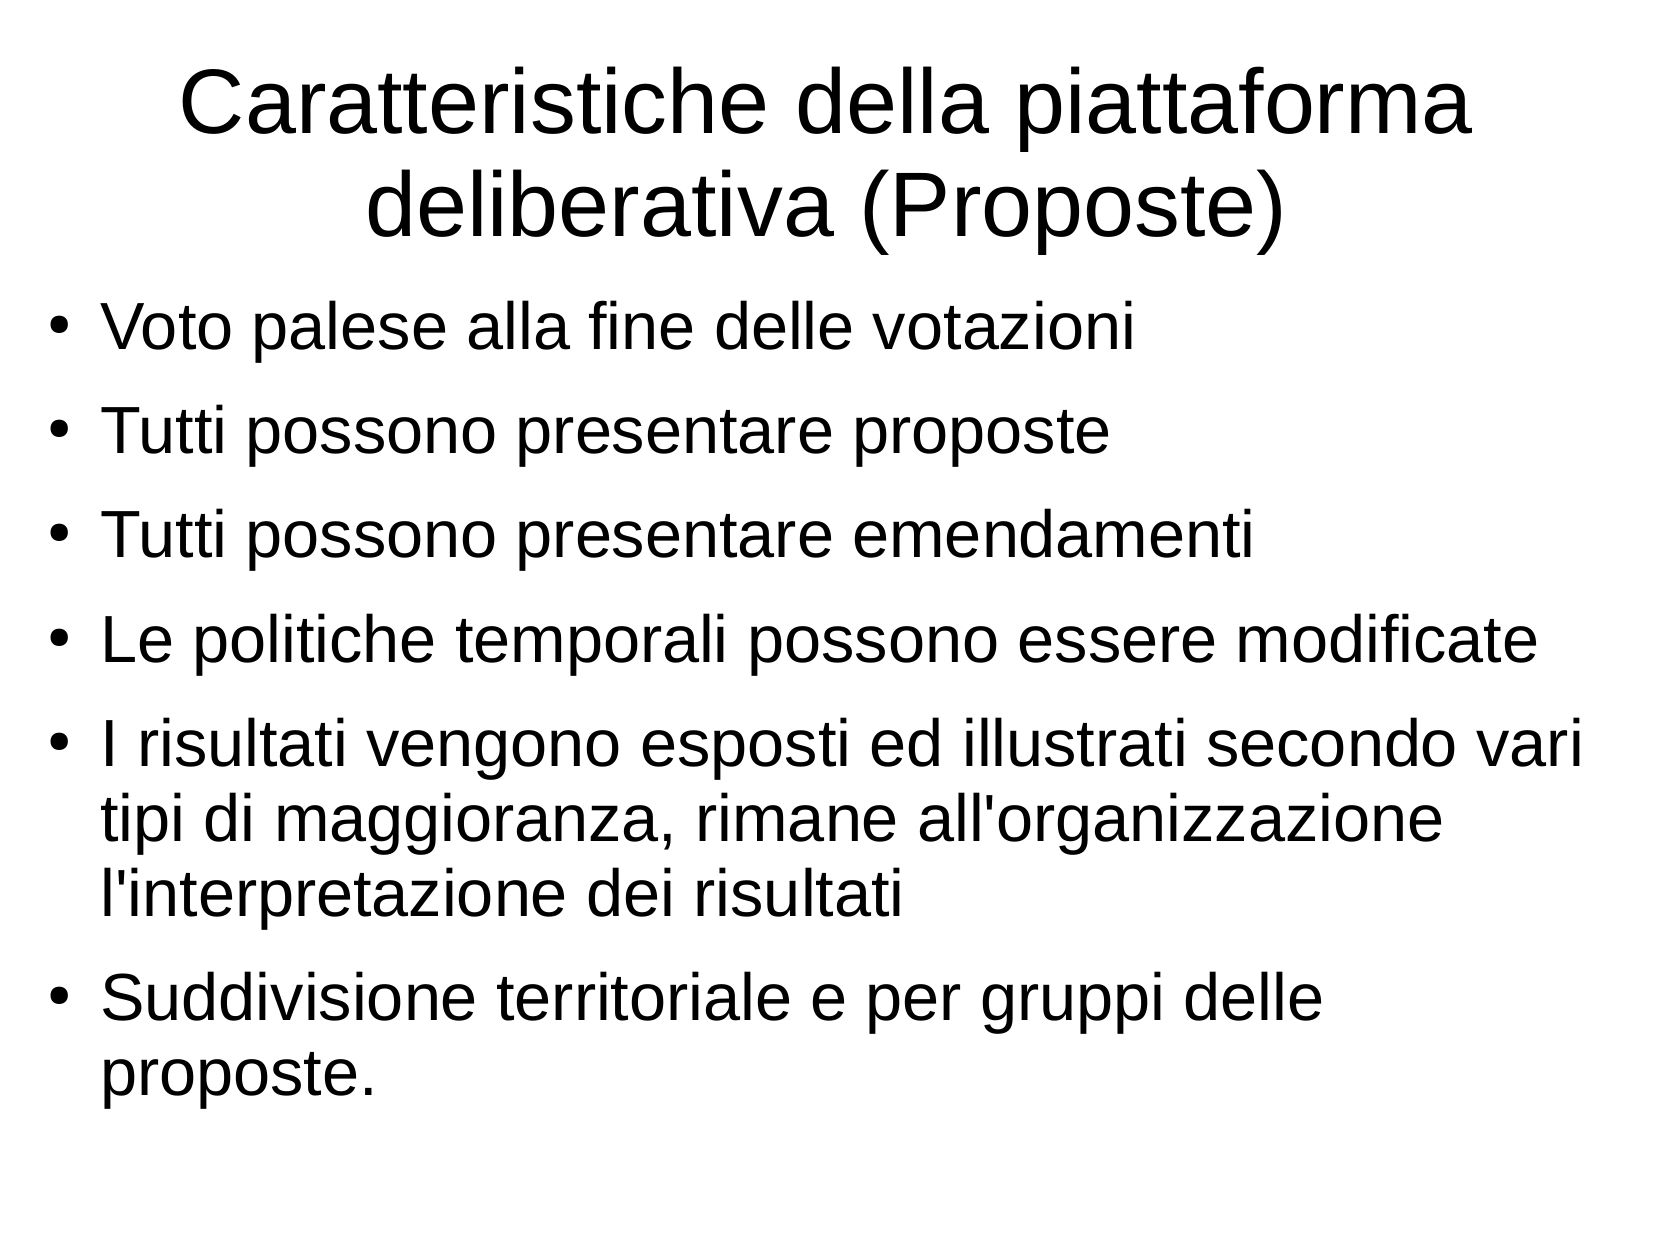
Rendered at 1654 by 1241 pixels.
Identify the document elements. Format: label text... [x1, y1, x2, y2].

title Caratteristiche della piattaforma deliberativa (Proposte) [82, 49, 1571, 257]
list Voto palese alla fine delle votazioni Tutti possono presentare proposte Tutti possono presentare emendamenti Le politiche temporali possono essere modificate I risultati vengono esposti ed illustrati secondo vari tipi di maggioranza, rimane all'organizzazione l'interpretazione dei risultati Suddivisione territoriale e per gruppi delle proposte. [29, 288, 1595, 1110]
